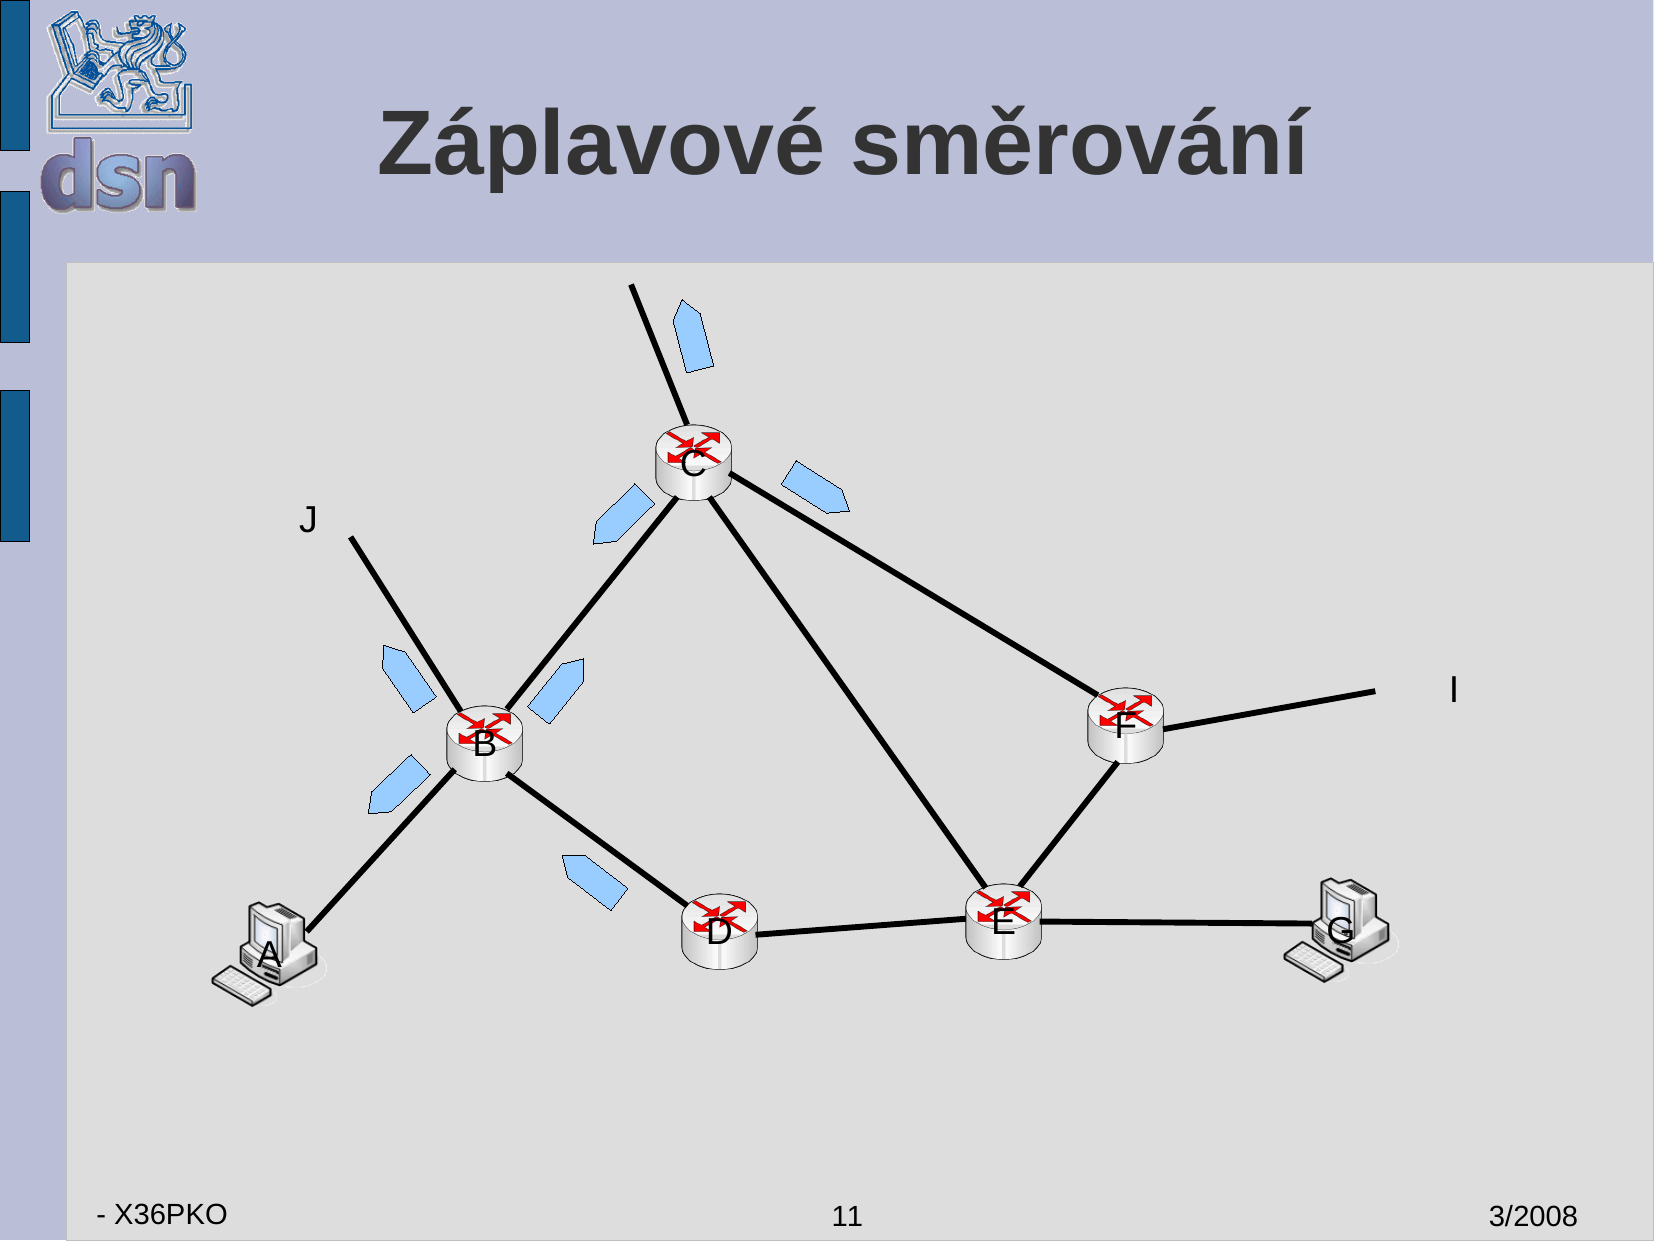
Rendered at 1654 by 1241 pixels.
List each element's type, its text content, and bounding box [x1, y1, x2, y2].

text_box J [284, 490, 333, 548]
picture [655, 424, 732, 501]
text_box I [1434, 661, 1475, 718]
text_box [593, 483, 655, 545]
text_box [382, 645, 437, 713]
text_box [527, 658, 584, 724]
picture [10, 10, 223, 230]
picture [211, 901, 327, 1007]
picture [681, 893, 758, 970]
text_box [673, 299, 714, 373]
text_box [368, 754, 431, 814]
text_box [781, 460, 850, 514]
picture [1087, 687, 1164, 764]
picture [446, 705, 523, 782]
text_box [562, 855, 628, 911]
picture [965, 883, 1042, 960]
title Záplavové směrování [210, 39, 1478, 247]
picture [1283, 877, 1399, 984]
